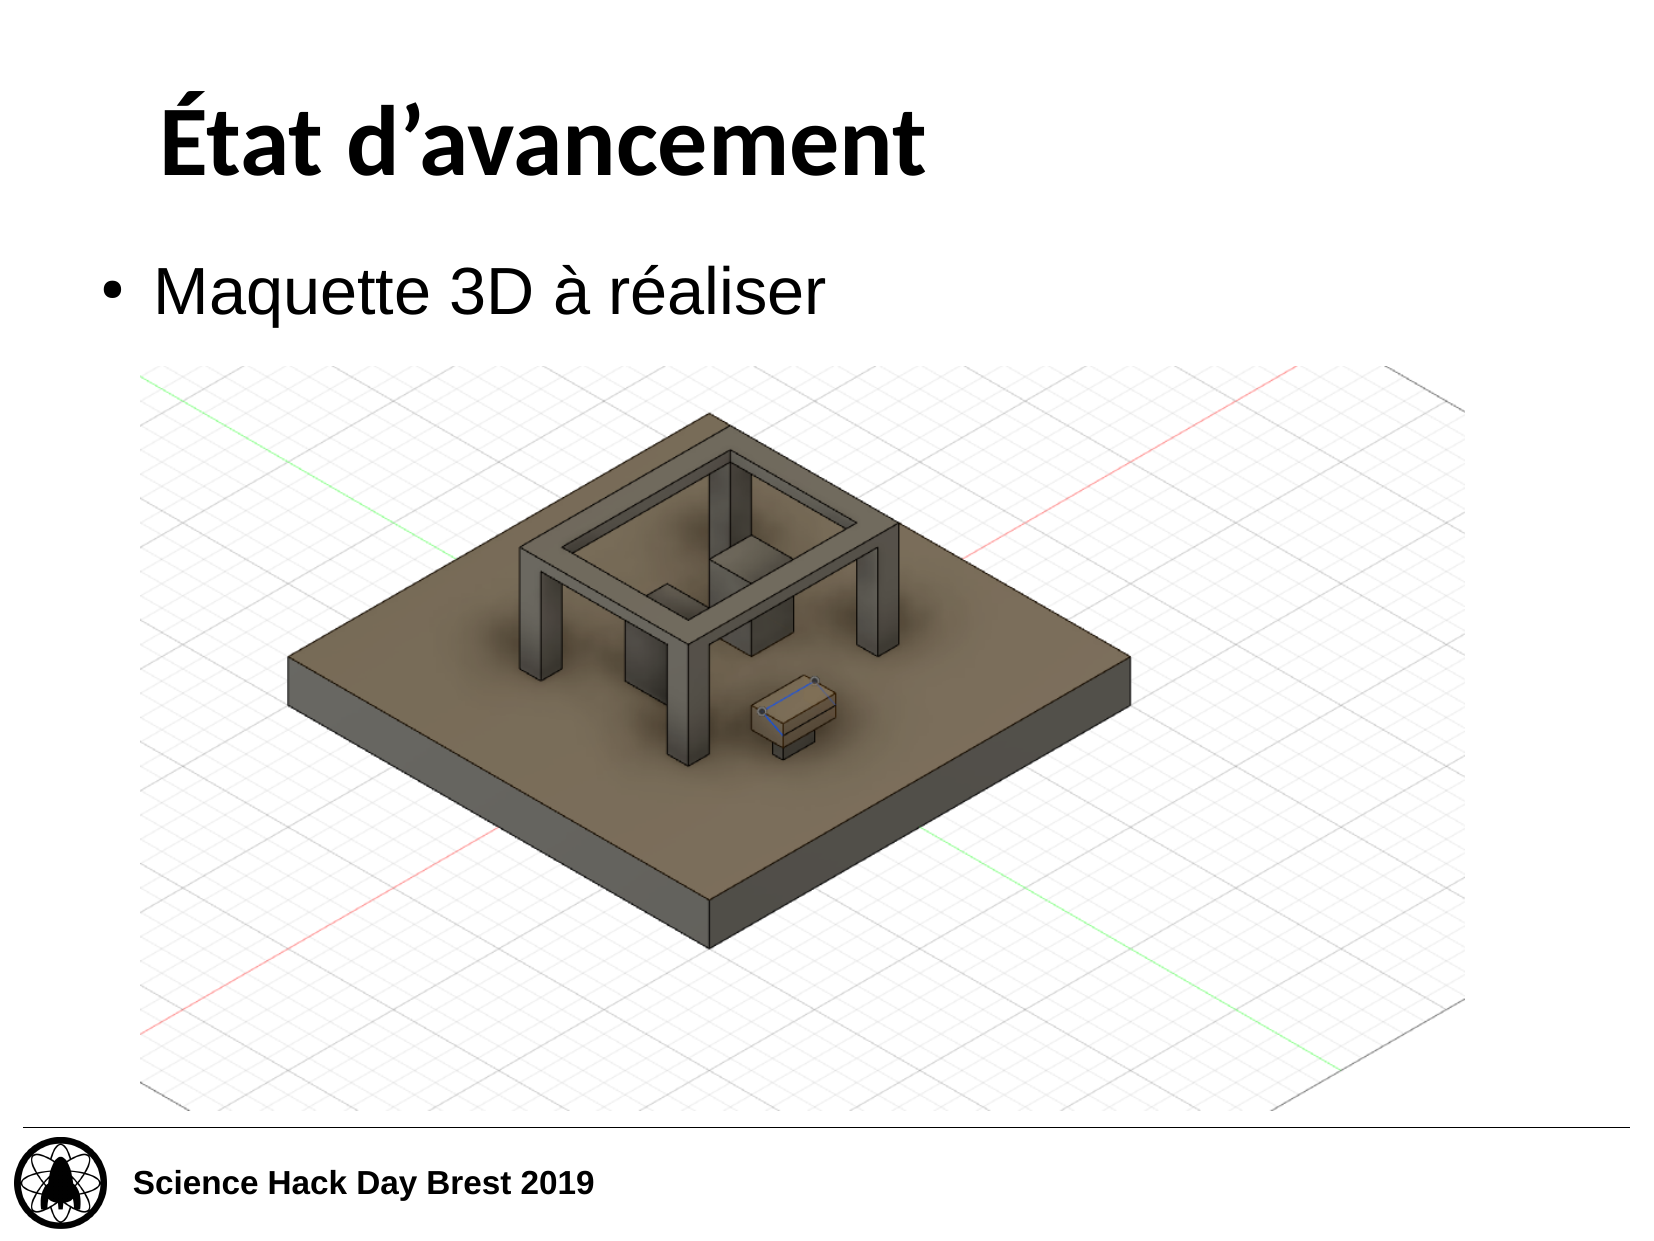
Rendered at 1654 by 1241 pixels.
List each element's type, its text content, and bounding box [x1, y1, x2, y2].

title État d’avancement [11, 47, 1347, 255]
picture [140, 366, 1465, 1111]
text_box Science Hack Day Brest 2019 [118, 1157, 1040, 1210]
picture [14, 1137, 107, 1230]
list Maquette 3D à réaliser [82, 254, 1571, 1109]
